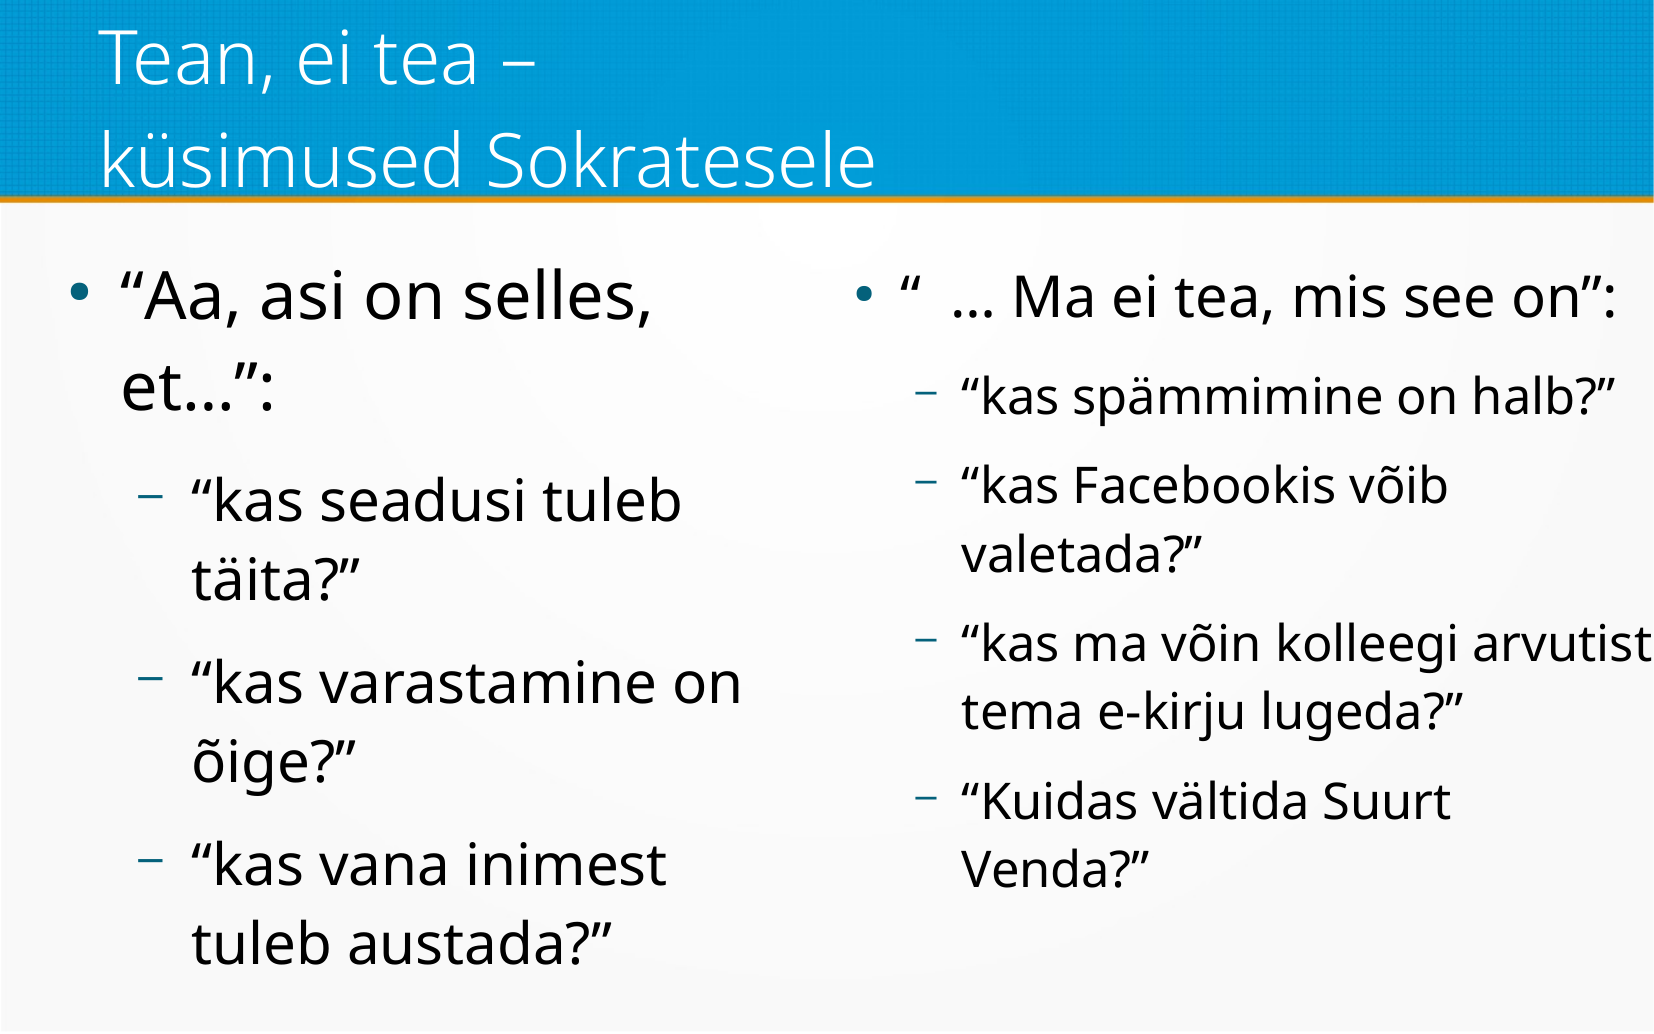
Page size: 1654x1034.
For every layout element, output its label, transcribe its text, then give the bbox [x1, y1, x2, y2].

list “Aa, asi on selles, et…”: “kas seadusi tuleb täita?” “kas varastamine on õige?” “kas vana inimest tuleb austada?” [49, 248, 804, 1014]
picture [0, 195, 1654, 1034]
title Tean, ei tea – küsimused Sokratesele [98, 2, 1654, 210]
list “ … Ma ei tea, mis see on”: “kas spämmimine on halb?” “kas Facebookis võib valetada?” “kas ma võin kolleegi arvutist tema e-kirju lugeda?” “Kuidas vältida Suurt Venda?” [838, 255, 1654, 1021]
